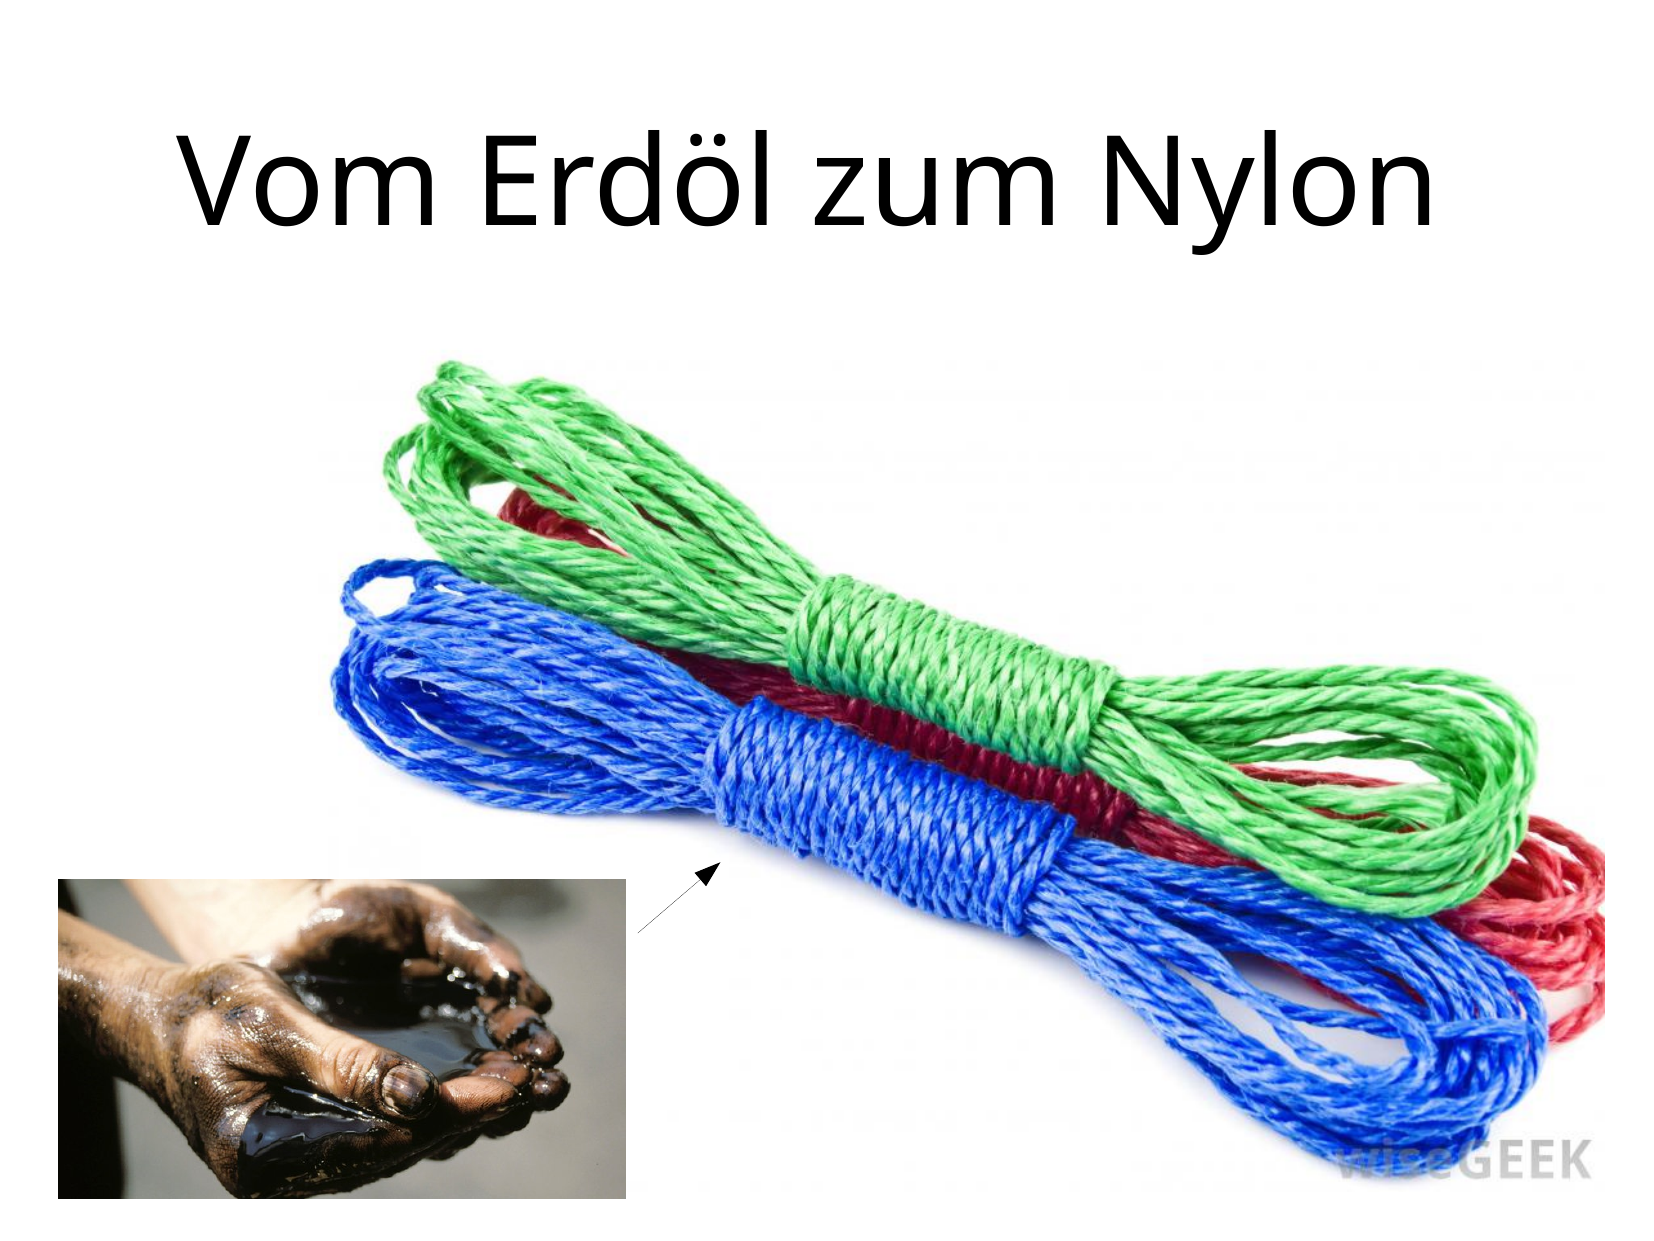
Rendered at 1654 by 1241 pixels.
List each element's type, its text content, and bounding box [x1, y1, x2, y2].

picture [58, 330, 1605, 1199]
title Vom Erdöl zum Nylon [94, 23, 1523, 260]
